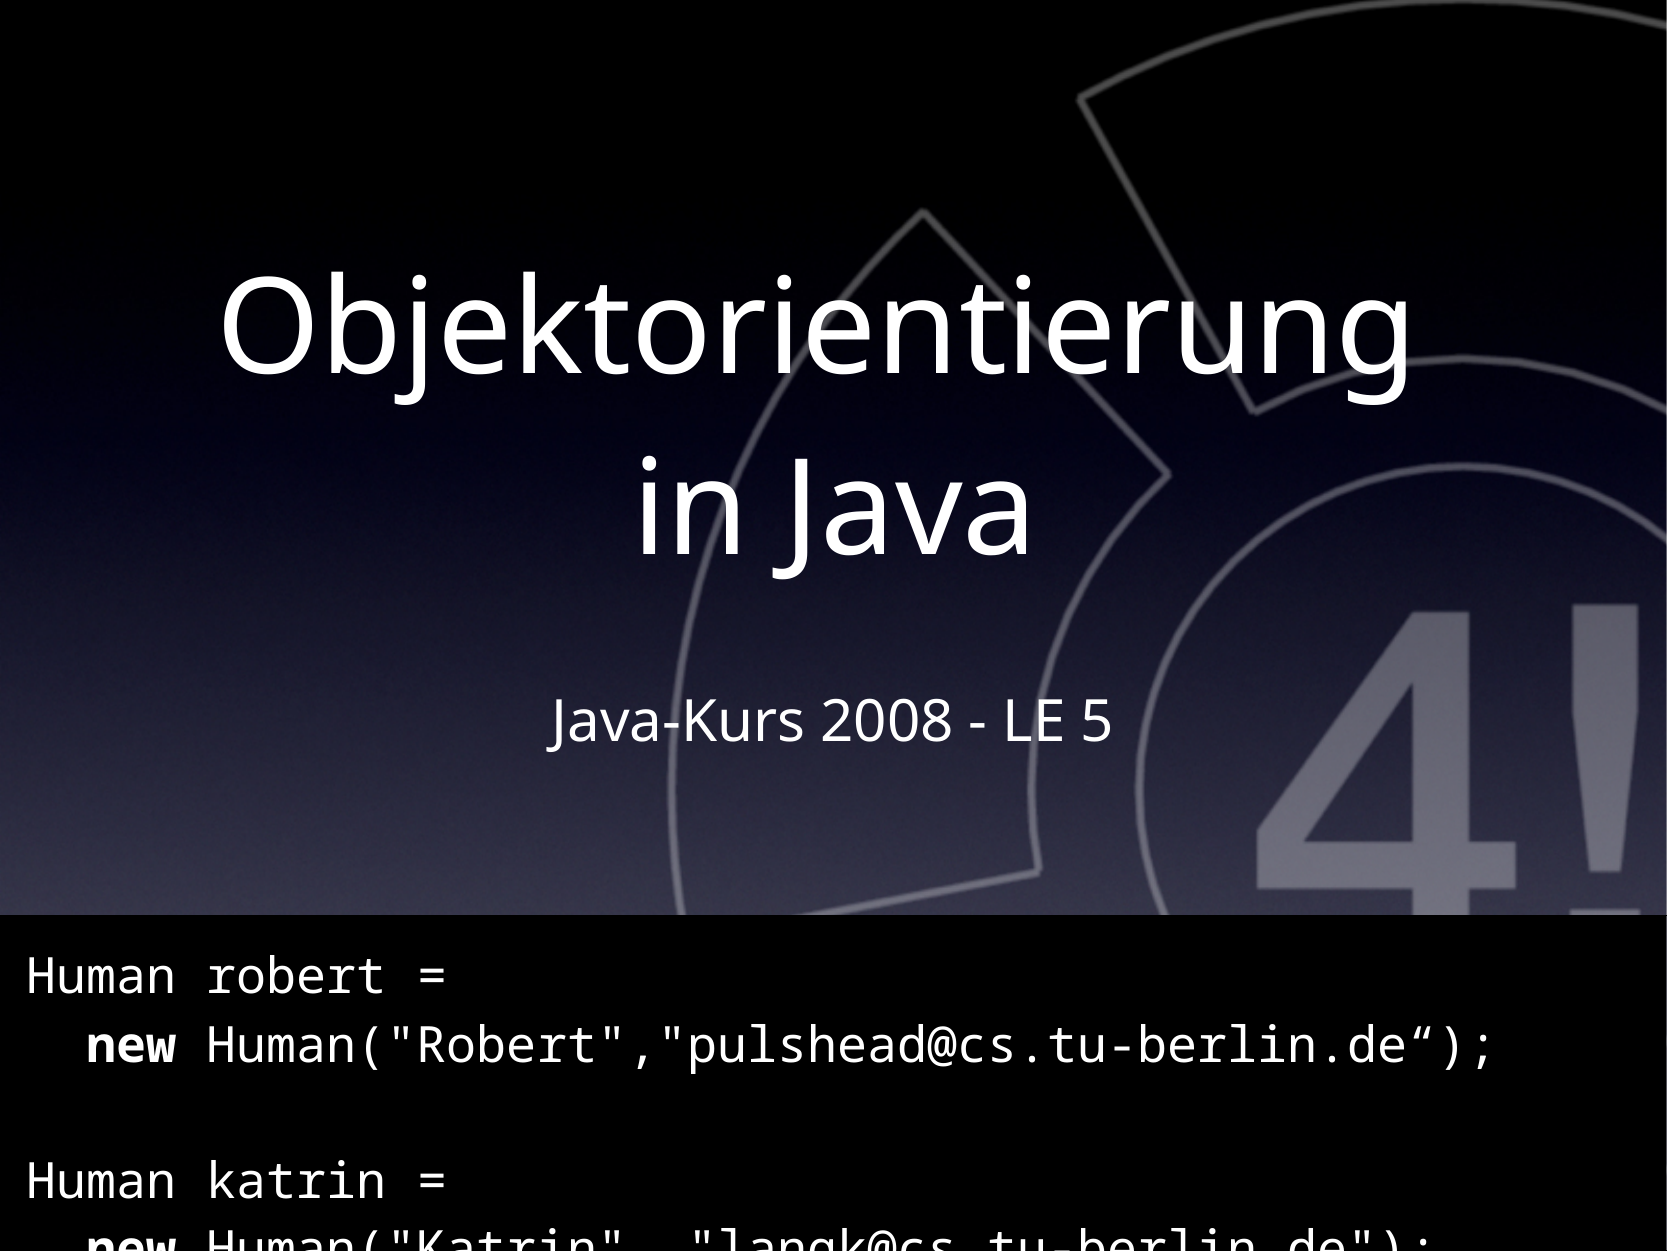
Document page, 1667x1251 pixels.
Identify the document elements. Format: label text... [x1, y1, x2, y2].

list Java-Kurs 2008 - LE 5 [162, 673, 1505, 915]
text_box [1294, 1242, 1308, 1251]
text_box [1325, 1242, 1339, 1250]
text_box Human robert = new Human("Robert","pulshead@cs.tu-berlin.de“); Human katrin = new Human("Katrin", "langk@cs.tu-berlin.de"); [12, 932, 1284, 1251]
text_box [0, 915, 1667, 1251]
title Objektorientierung in Java [164, 177, 1506, 601]
picture [0, 0, 1667, 915]
